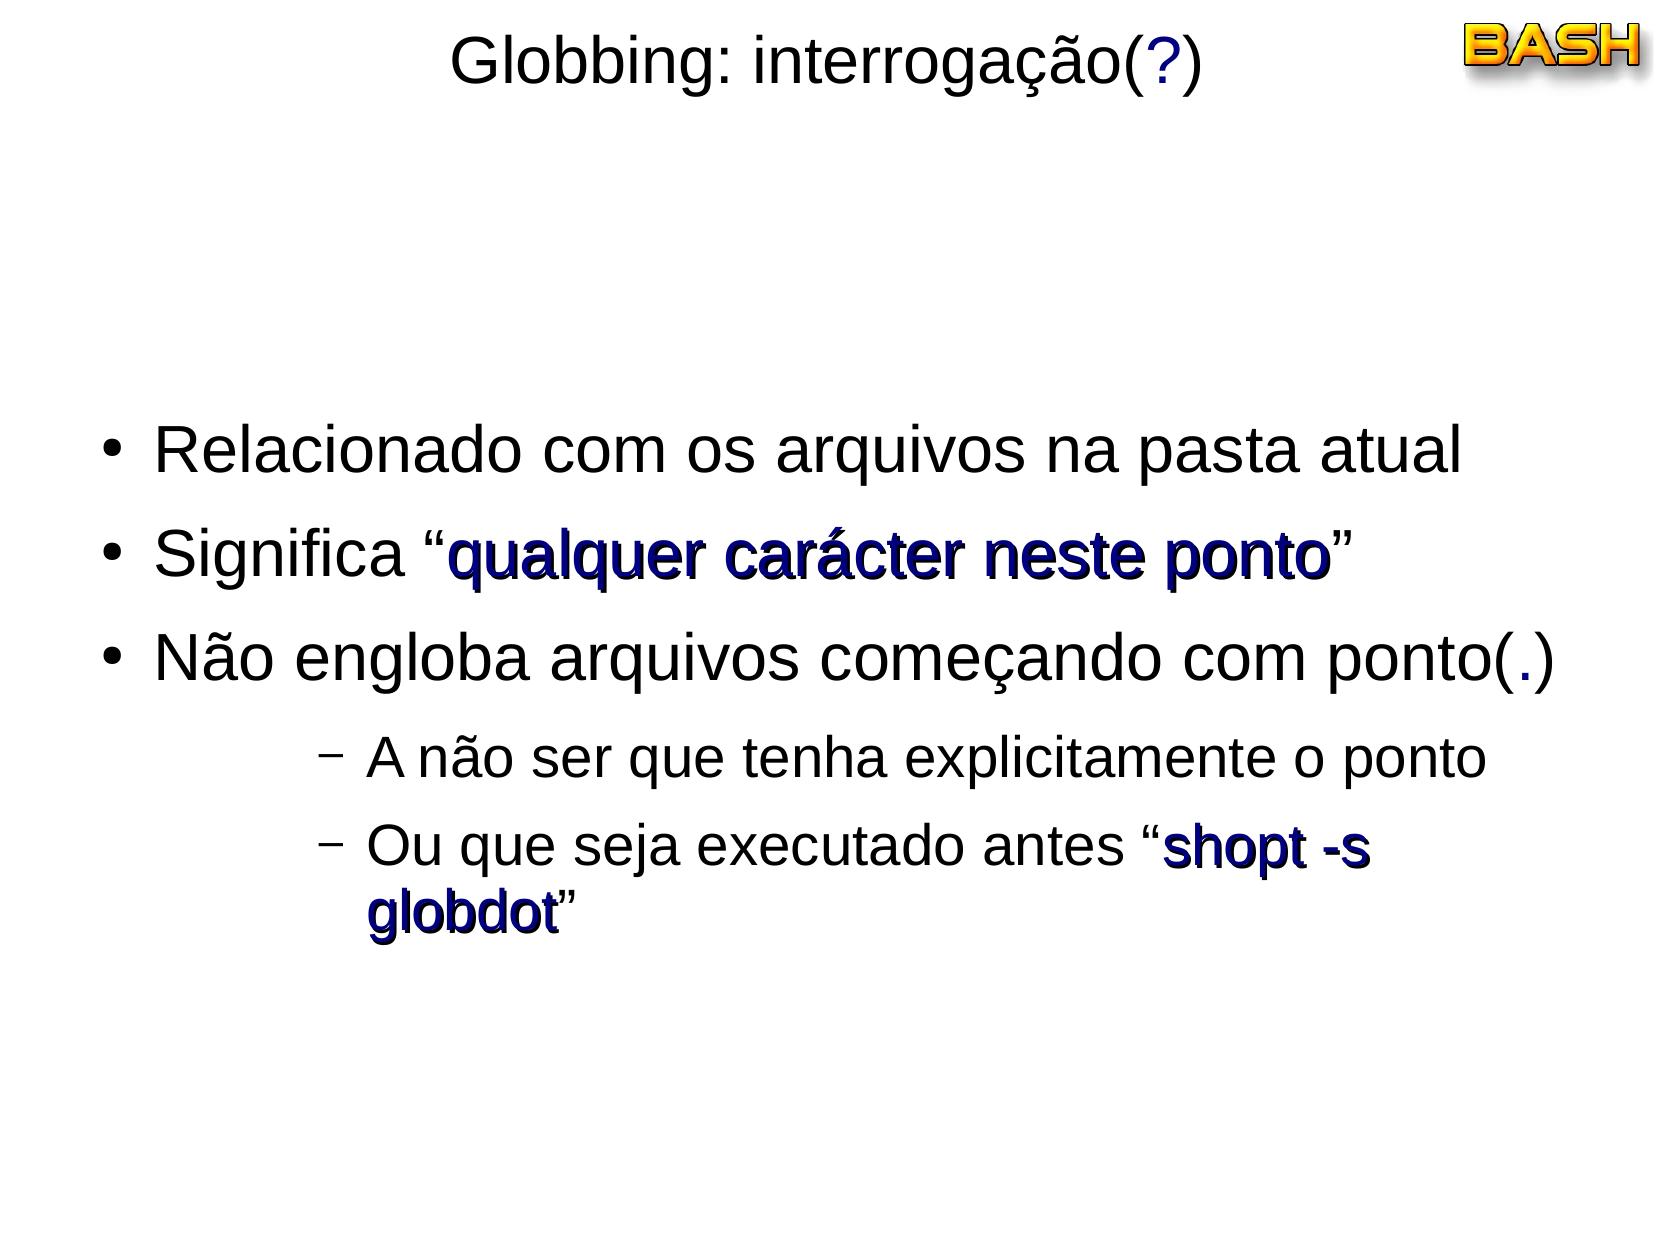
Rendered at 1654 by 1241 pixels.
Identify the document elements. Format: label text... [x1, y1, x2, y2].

title Globbing: interrogação(?) [82, 22, 1571, 98]
list Relacionado com os arquivos na pasta atual Significa “qualquer carácter neste ponto” Não engloba arquivos começando com ponto(.) A não ser que tenha explicitamente o ponto Ou que seja executado antes “shopt -s globdot” [82, 411, 1571, 944]
picture [1450, 0, 1654, 96]
